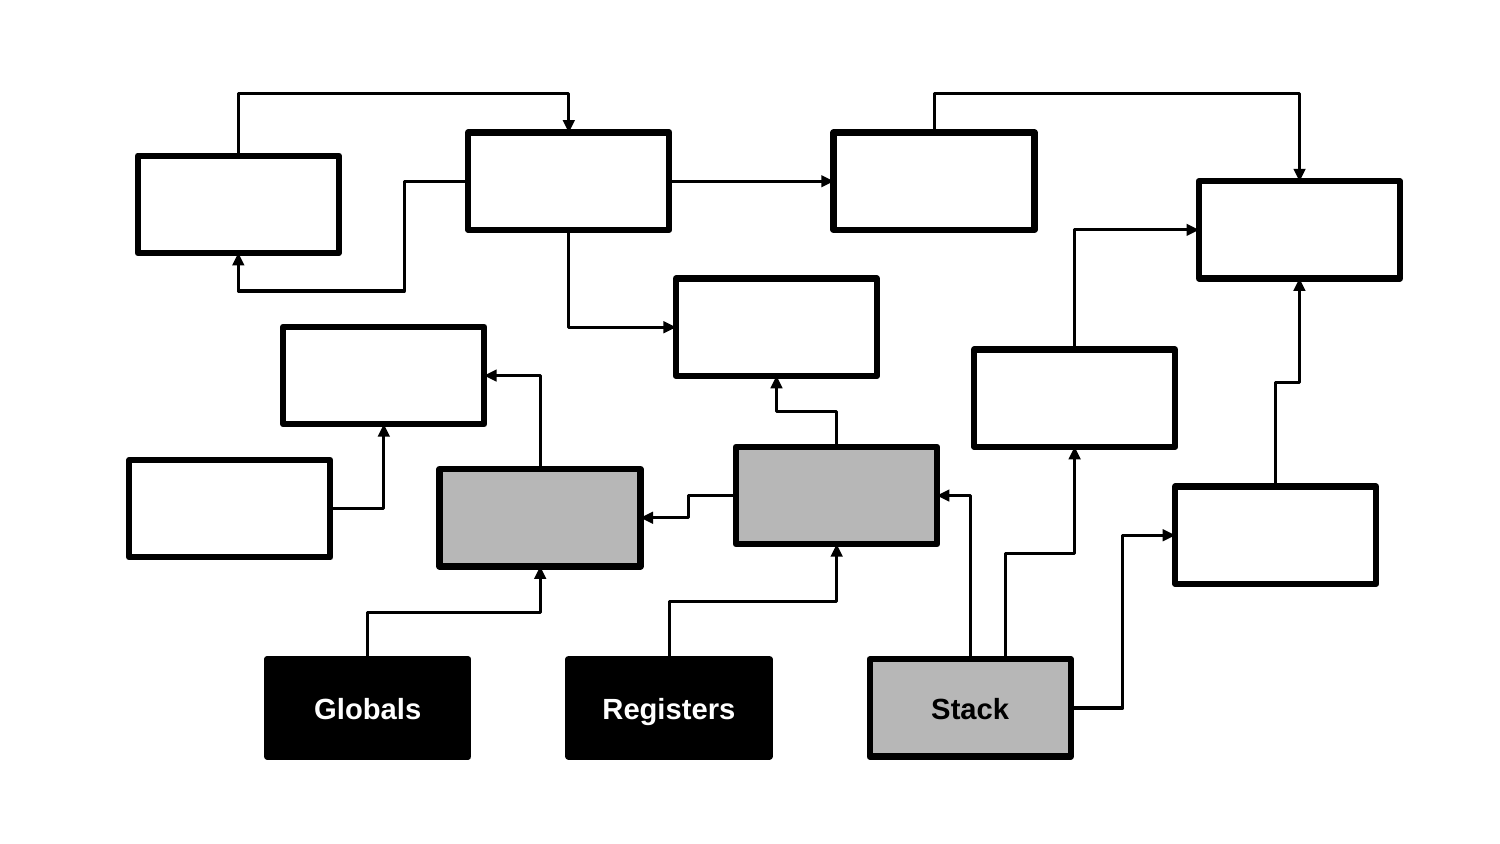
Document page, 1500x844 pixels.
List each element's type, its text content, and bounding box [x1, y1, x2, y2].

text_box Globals [267, 659, 469, 757]
text_box [468, 132, 670, 230]
text_box [833, 132, 1035, 230]
text_box [1175, 486, 1377, 584]
text_box [439, 469, 641, 567]
text_box [736, 446, 937, 545]
text_box [1198, 181, 1400, 279]
text_box [283, 326, 485, 425]
text_box [675, 278, 877, 376]
text_box Stack [869, 659, 1071, 757]
text_box Registers [568, 659, 770, 757]
text_box [137, 155, 339, 253]
text_box [129, 460, 331, 558]
text_box [974, 349, 1176, 447]
